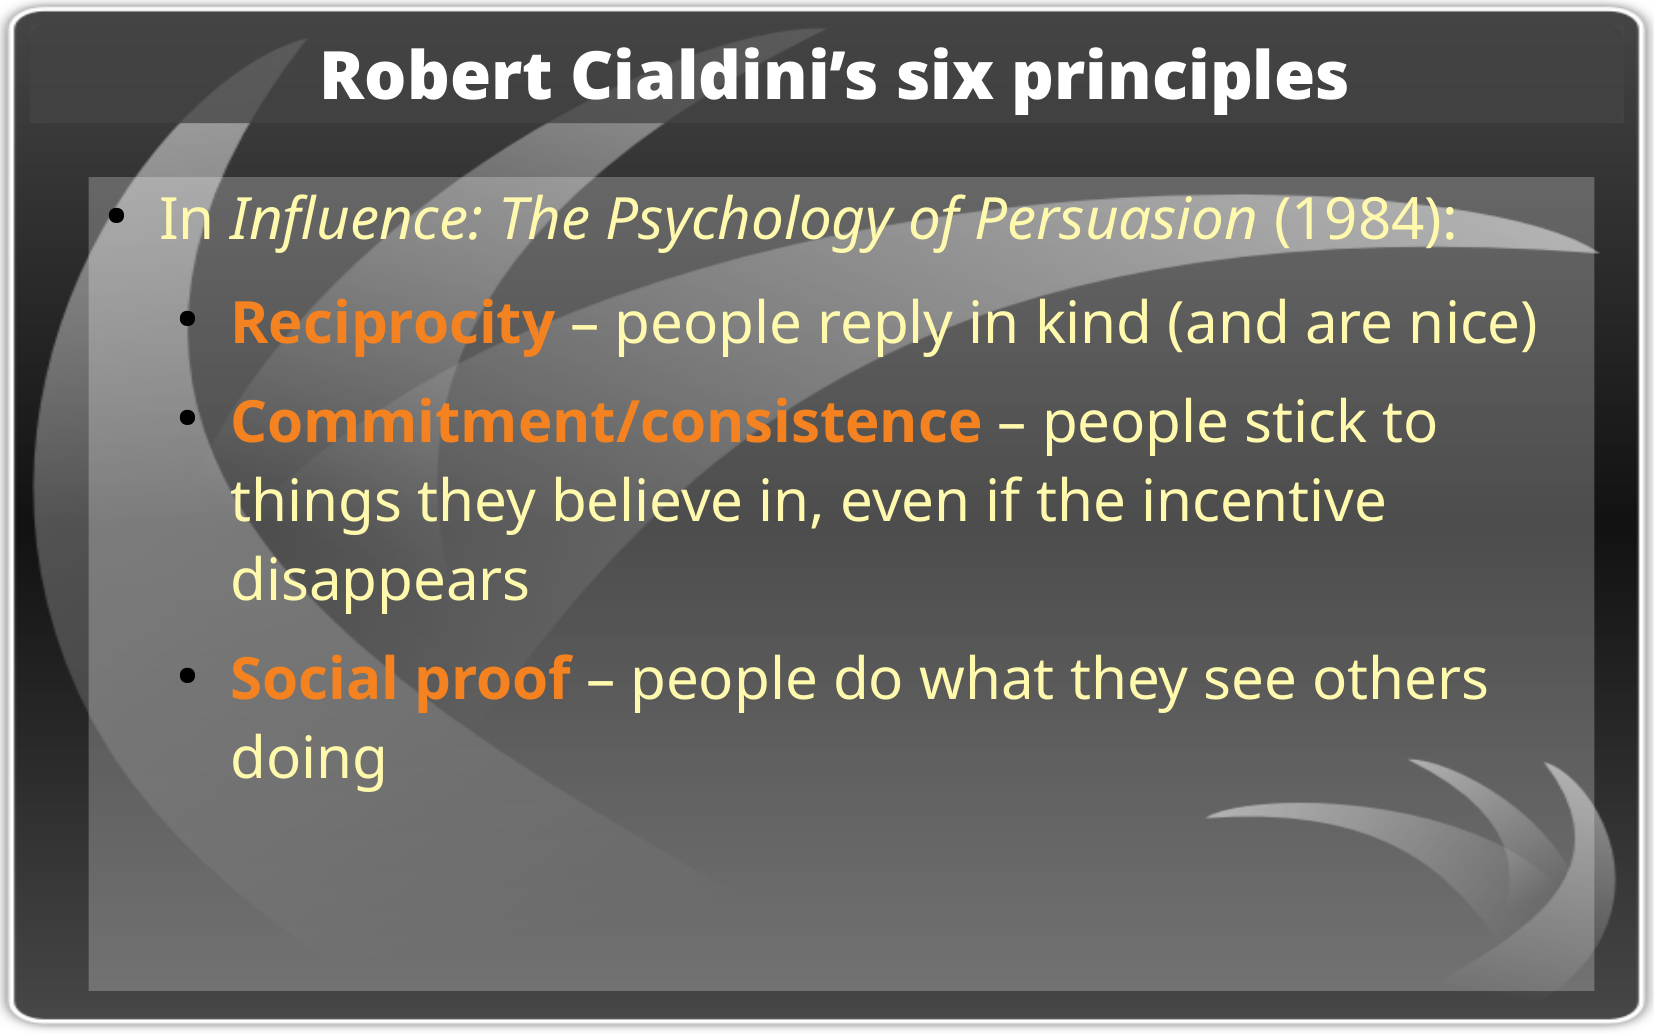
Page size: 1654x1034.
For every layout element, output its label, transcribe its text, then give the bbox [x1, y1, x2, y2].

list In Influence: The Psychology of Persuasion (1984): Reciprocity – people reply in kind (and are nice) Commitment/consistence – people stick to things they believe in, even if the incentive disappears Social proof – people do what they see others doing [88, 177, 1595, 991]
title Robert Cialdini’s six principles [29, 24, 1625, 124]
picture [0, 0, 1654, 1034]
